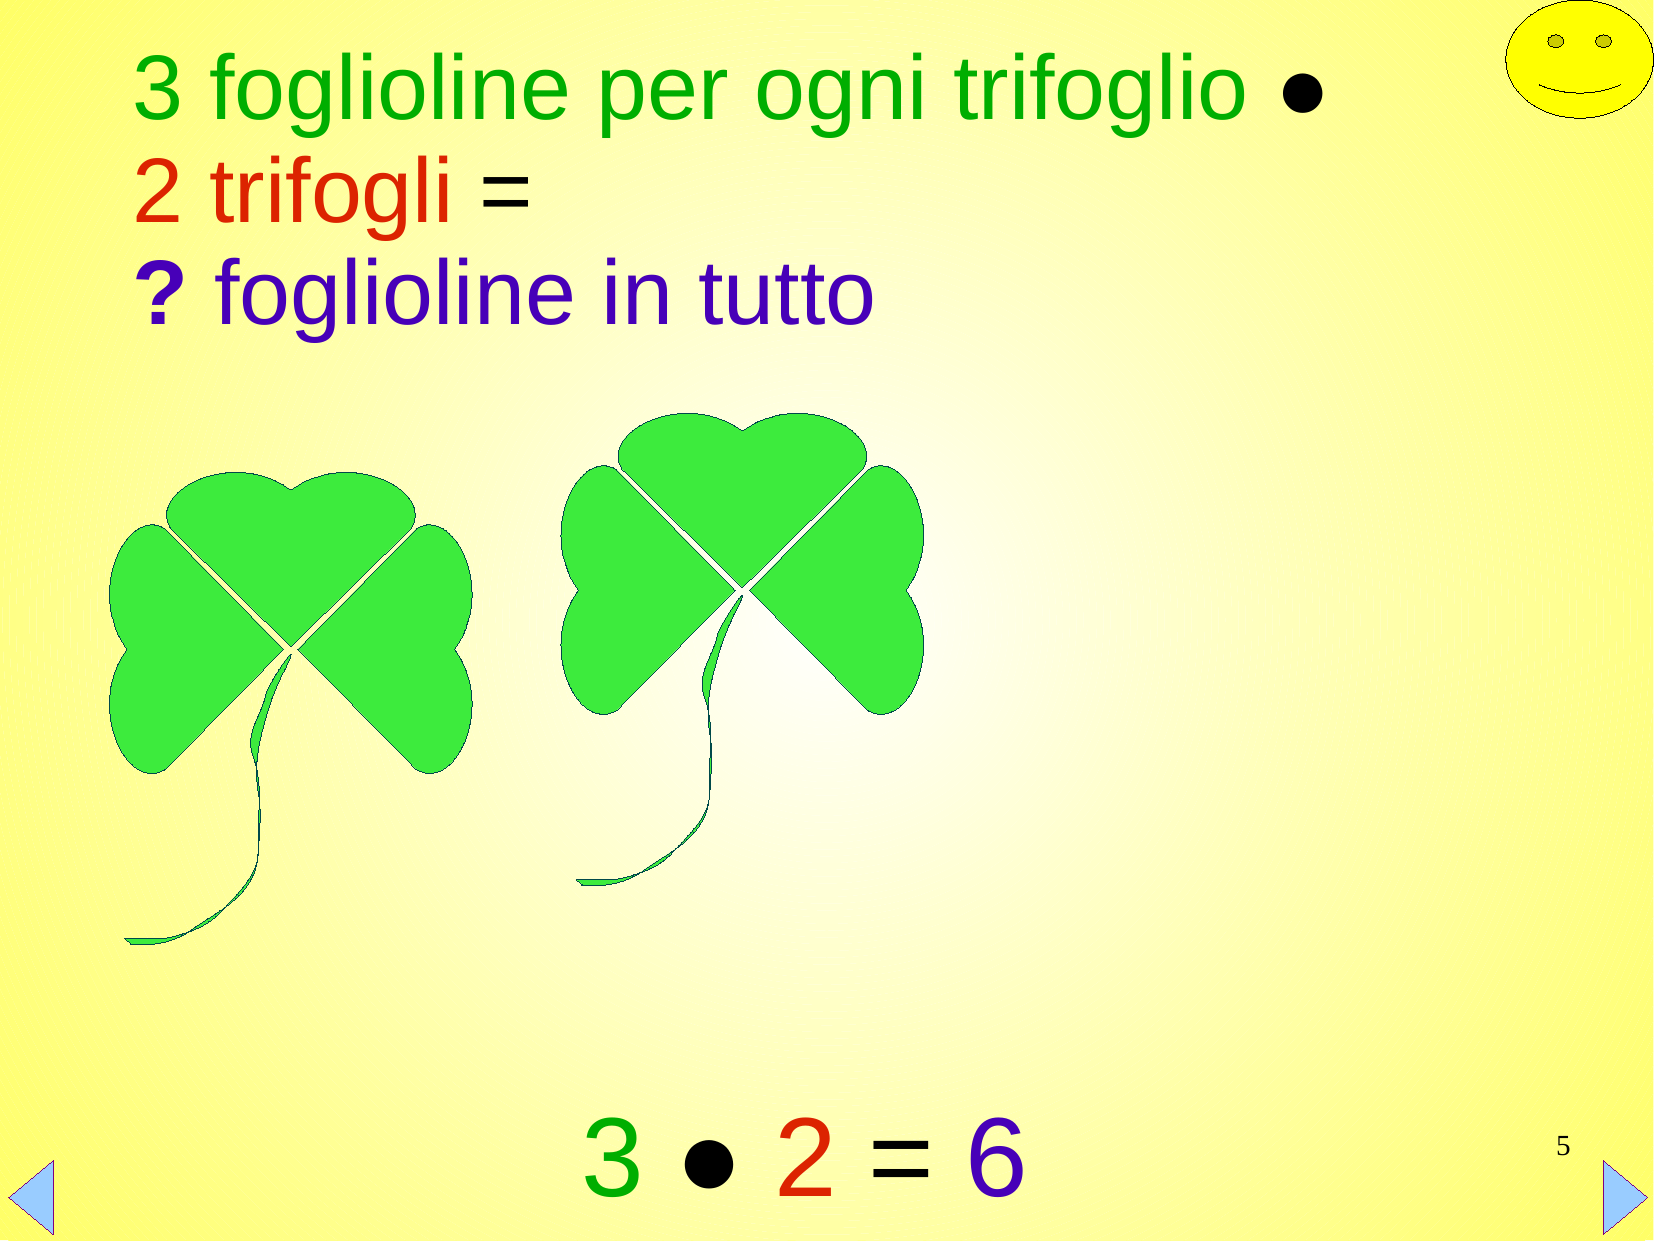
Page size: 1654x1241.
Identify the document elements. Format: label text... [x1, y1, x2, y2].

text_box 3 foglioline per ogni trifoglio ● 2 trifogli = ? foglioline in tutto [118, 29, 1536, 352]
text_box [109, 524, 284, 774]
text_box [1603, 1160, 1648, 1235]
text_box [618, 413, 867, 588]
text_box [749, 465, 924, 715]
text_box [124, 654, 292, 945]
text_box [8, 1160, 54, 1235]
text_box [1505, 0, 1654, 119]
text_box [560, 465, 736, 715]
text_box [166, 472, 416, 647]
text_box [576, 595, 743, 886]
text_box 3 ● 2 = 6 [566, 1086, 1087, 1228]
text_box [297, 524, 473, 774]
